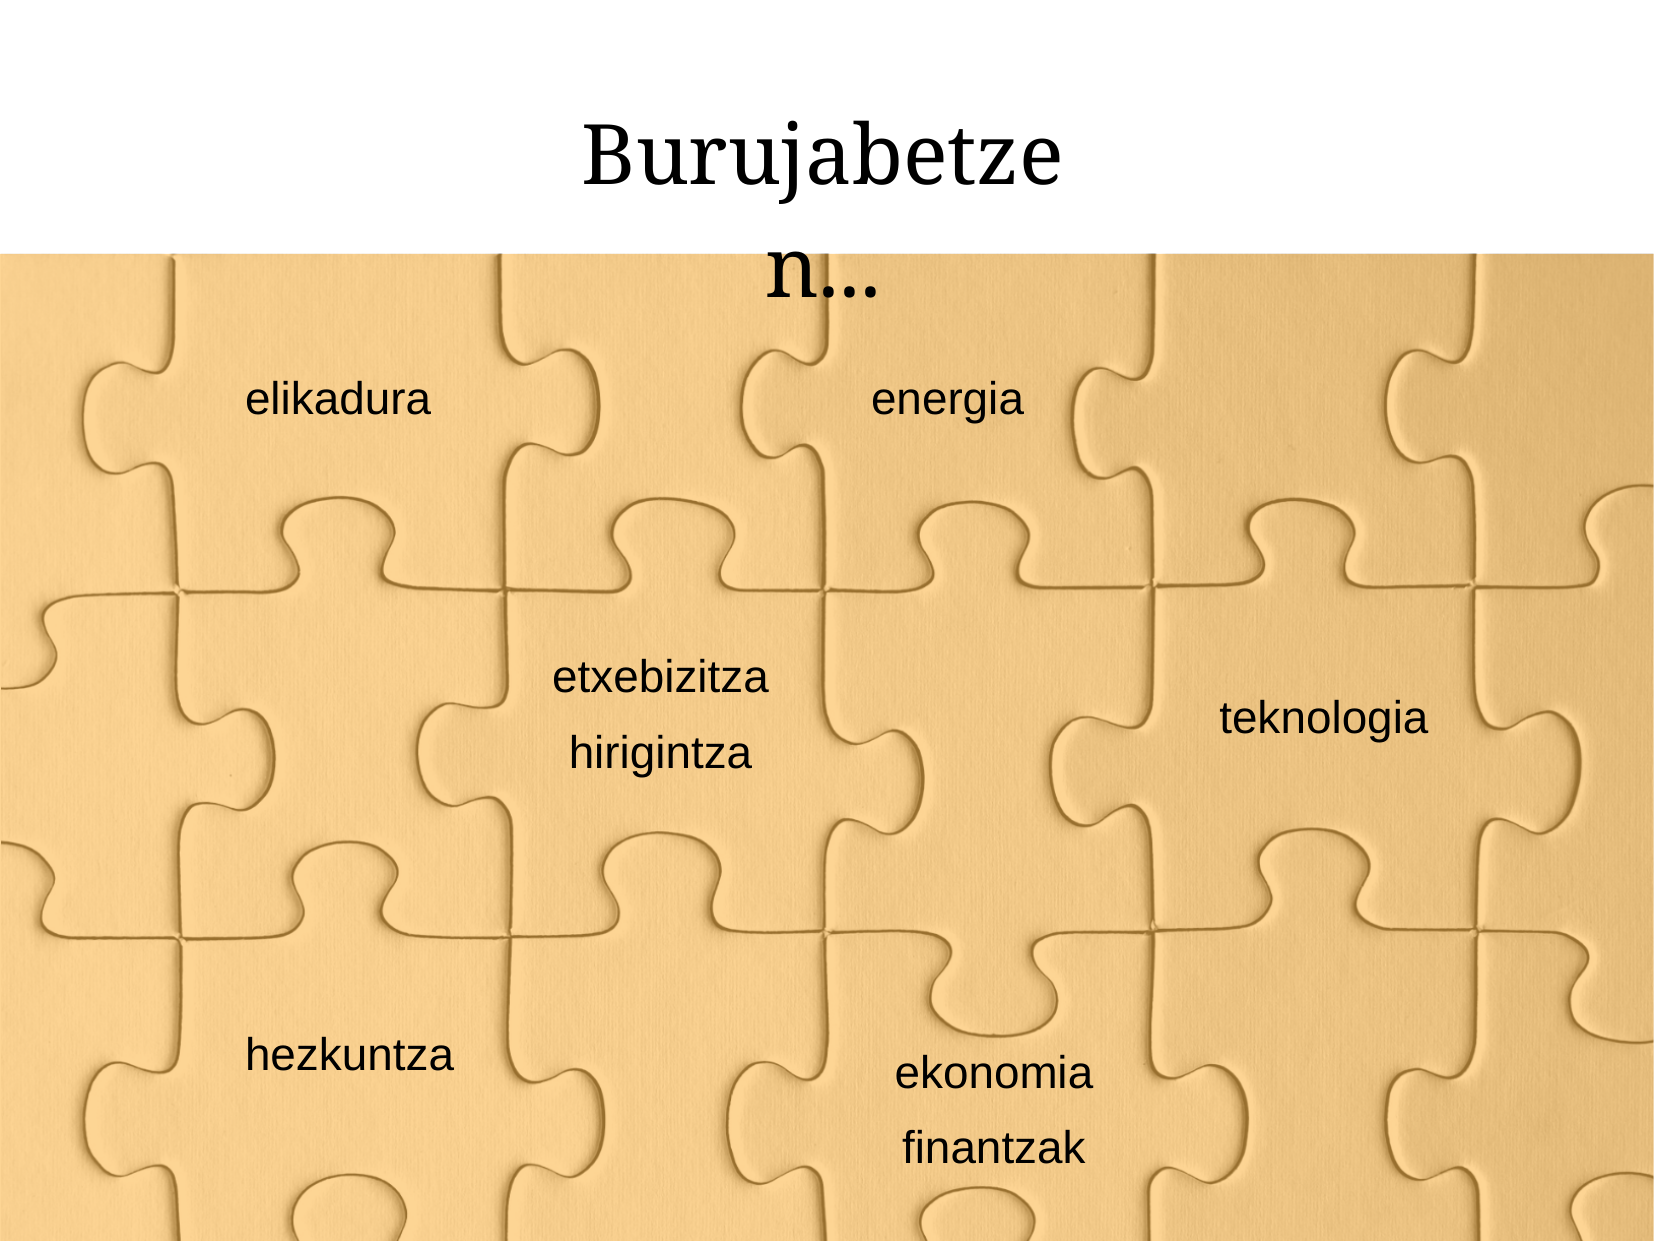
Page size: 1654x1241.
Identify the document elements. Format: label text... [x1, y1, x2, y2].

text_box [0, 0, 1654, 1241]
text_box Burujabetzen... [566, 88, 1099, 207]
text_box hezkuntza [230, 1021, 470, 1105]
text_box etxebizitza hirigintza [537, 643, 785, 786]
text_box energia [856, 366, 1089, 449]
text_box teknologia [1204, 685, 1444, 768]
text_box elikadura [230, 366, 463, 449]
text_box ekonomia finantzak [879, 1039, 1112, 1181]
